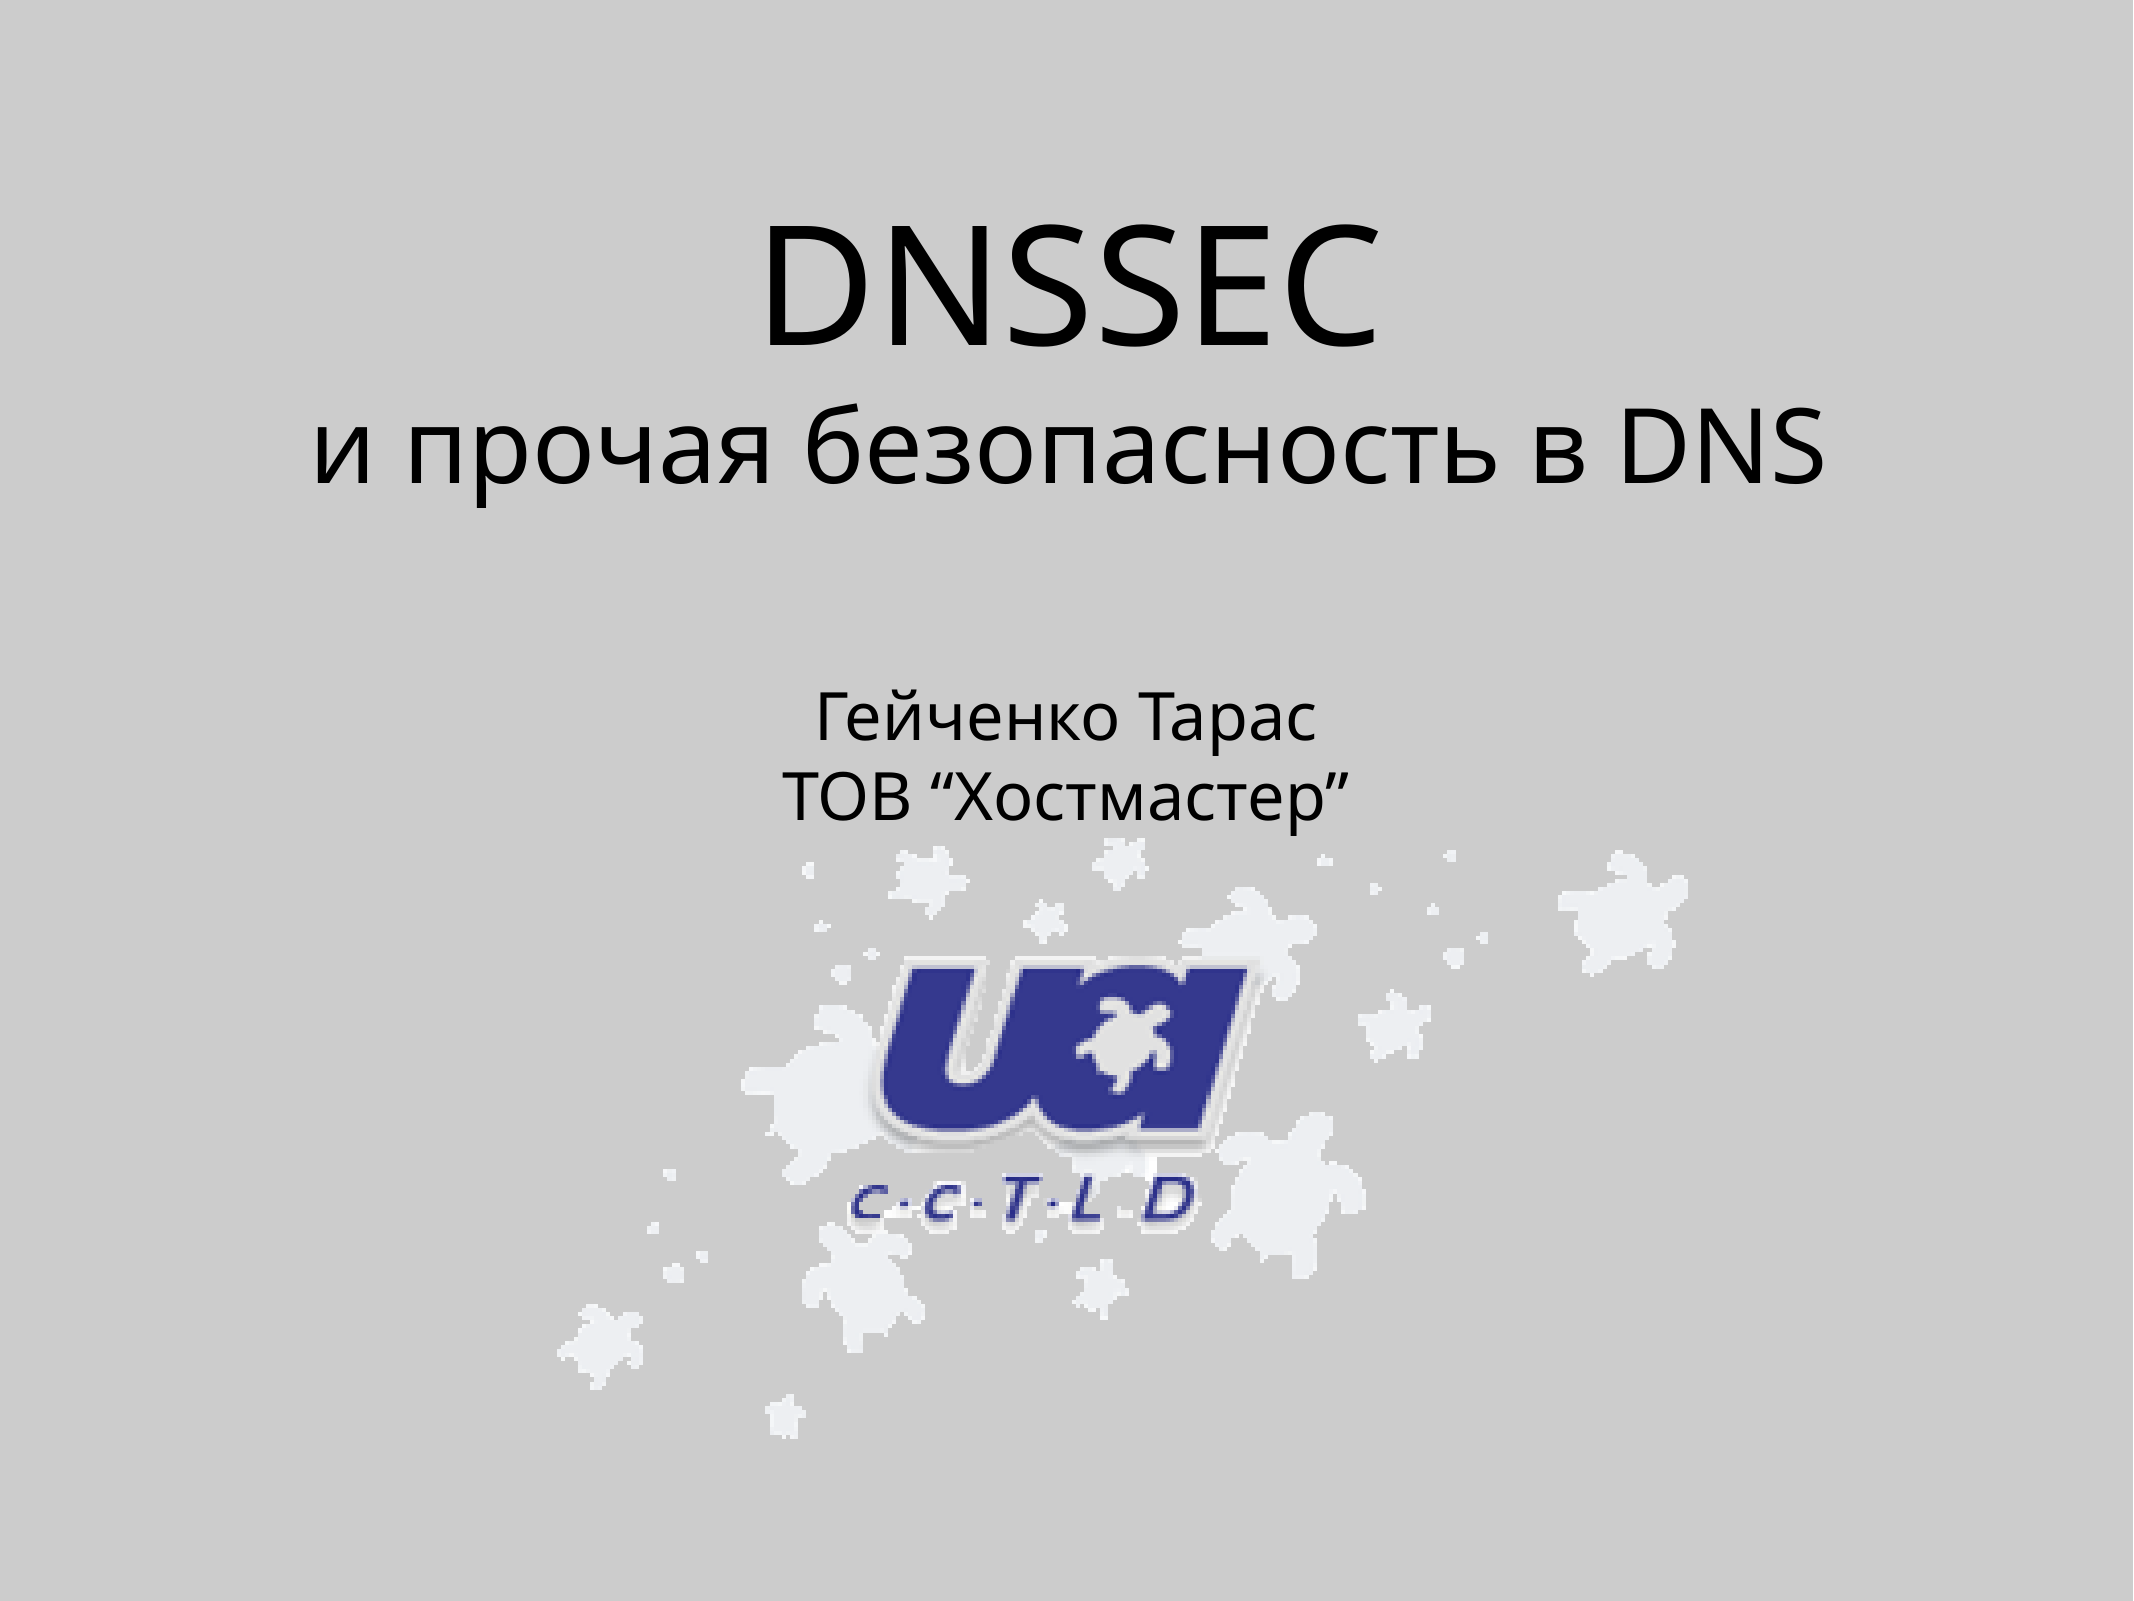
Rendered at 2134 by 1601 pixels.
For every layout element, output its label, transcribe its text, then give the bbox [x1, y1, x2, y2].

subtitle Гейченко Тарас ТОВ “Хостмастер” [208, 660, 1925, 847]
title DNSSEC и прочая безопасность в DNS [159, 164, 1980, 519]
picture [476, 847, 1701, 1517]
